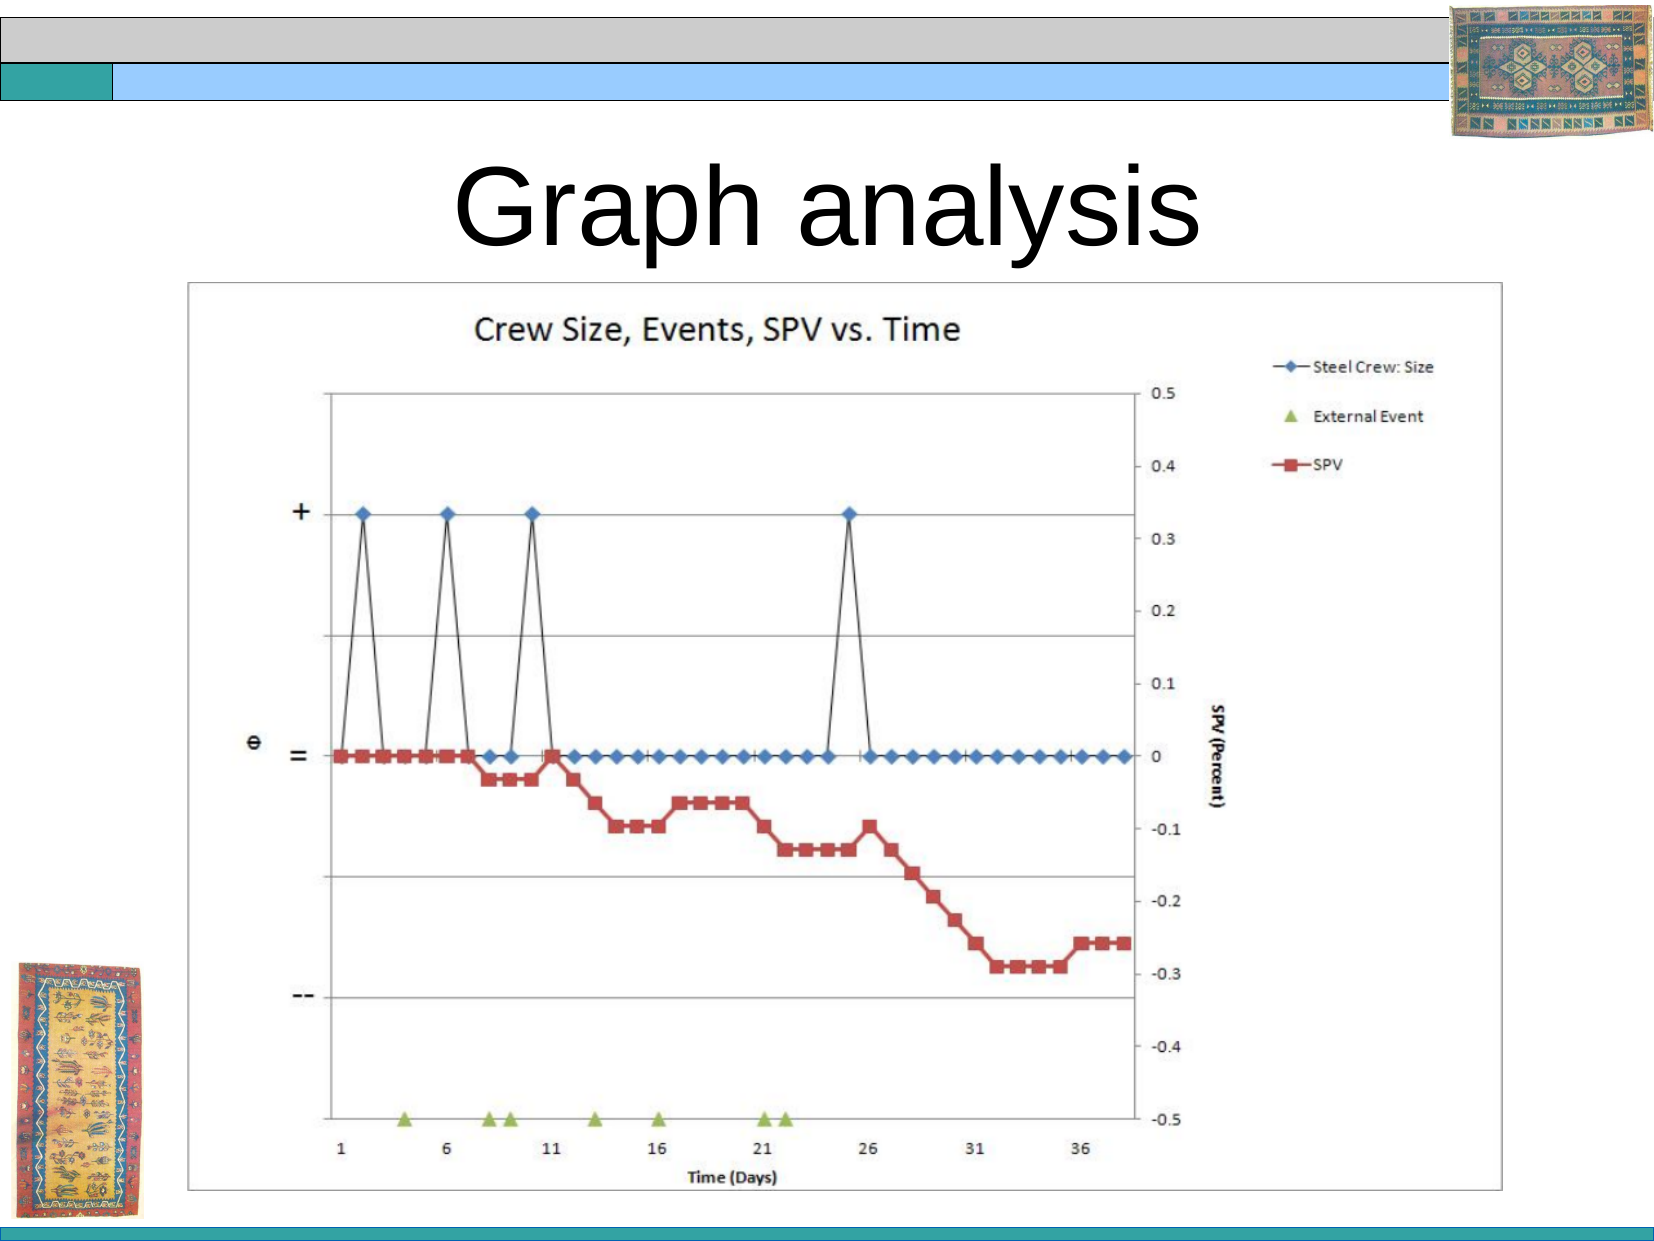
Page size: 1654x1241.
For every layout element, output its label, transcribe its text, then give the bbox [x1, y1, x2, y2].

title Graph analysis [121, 102, 1534, 310]
picture [187, 282, 1503, 1191]
picture [12, 962, 144, 1219]
picture [1449, 5, 1654, 139]
